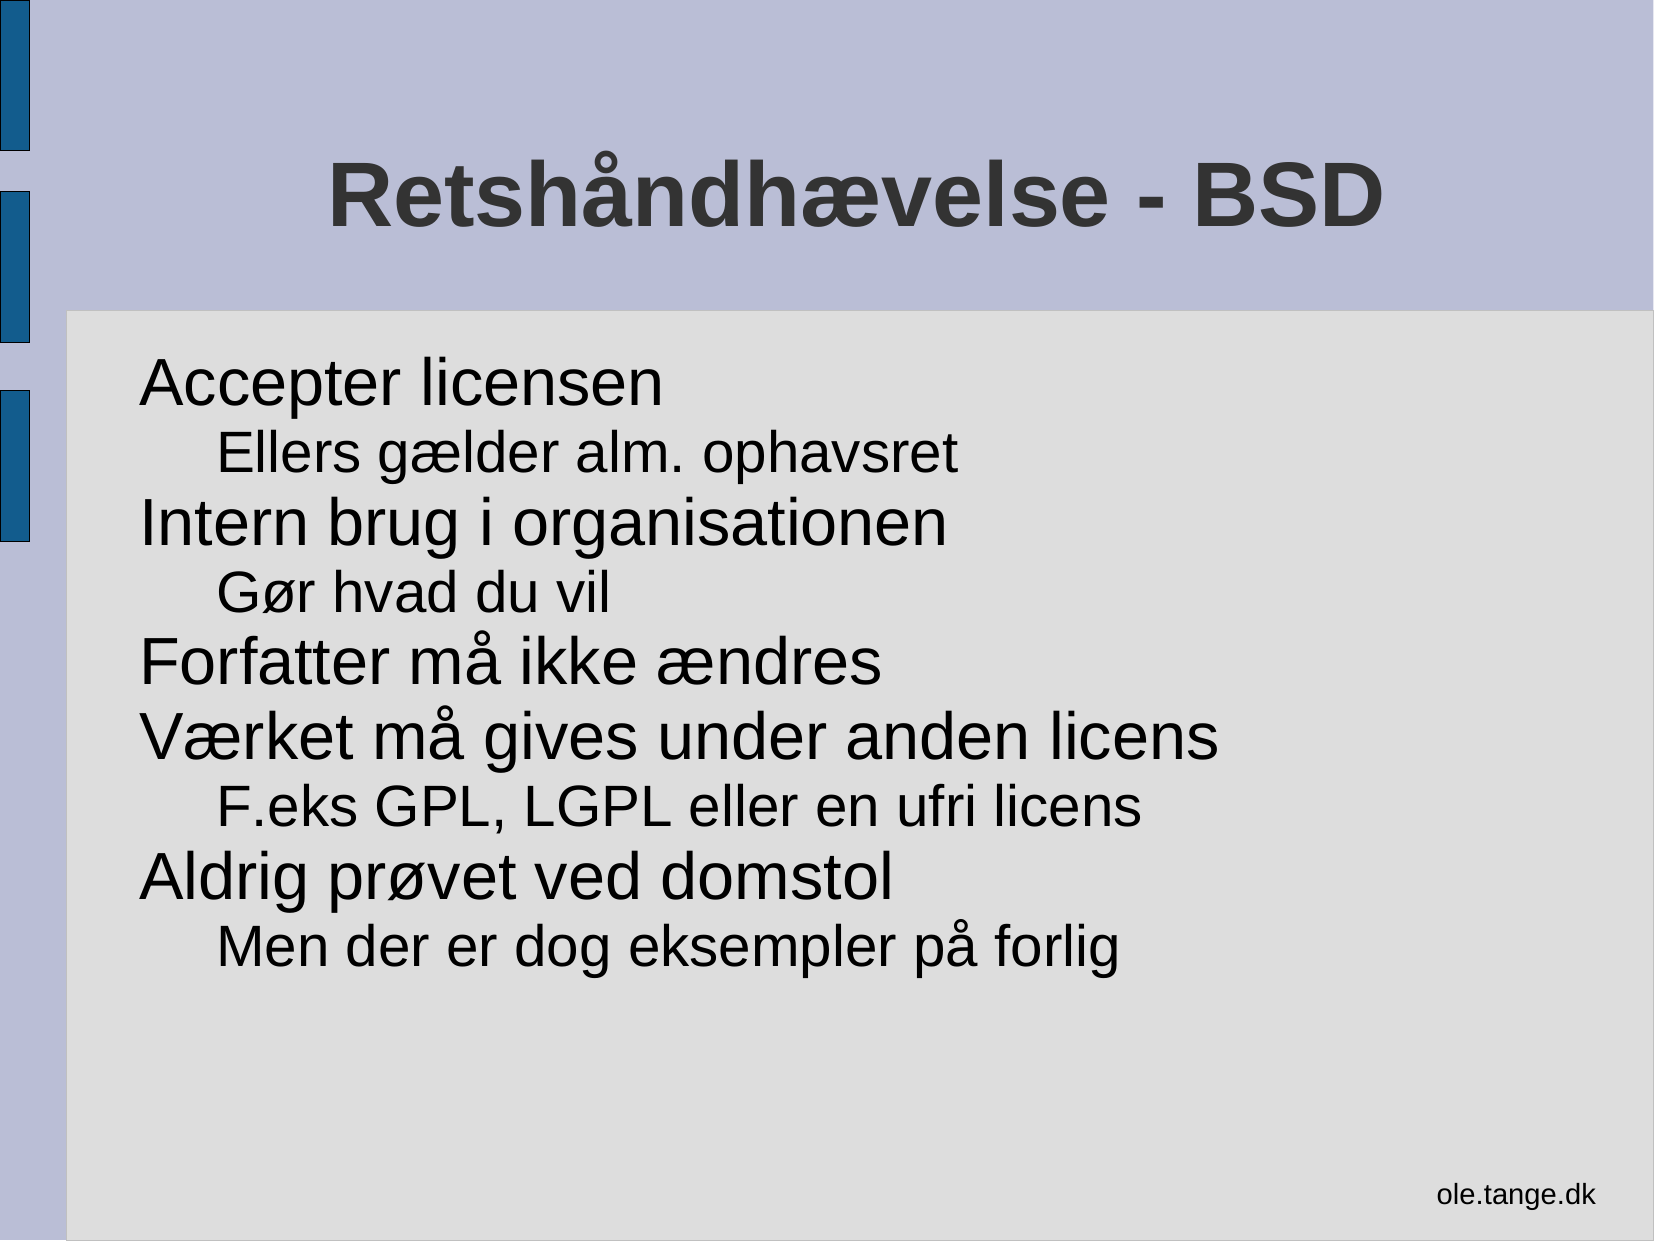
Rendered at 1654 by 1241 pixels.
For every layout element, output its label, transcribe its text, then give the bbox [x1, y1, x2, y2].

list Accepter licensen Ellers gælder alm. ophavsret Intern brug i organisationen Gør hvad du vil Forfatter må ikke ændres Værket må gives under anden licens F.eks GPL, LGPL eller en ufri licens Aldrig prøvet ved domstol Men der er dog eksempler på forlig [121, 344, 1534, 1127]
title Retshåndhævelse - BSD [121, 91, 1534, 299]
